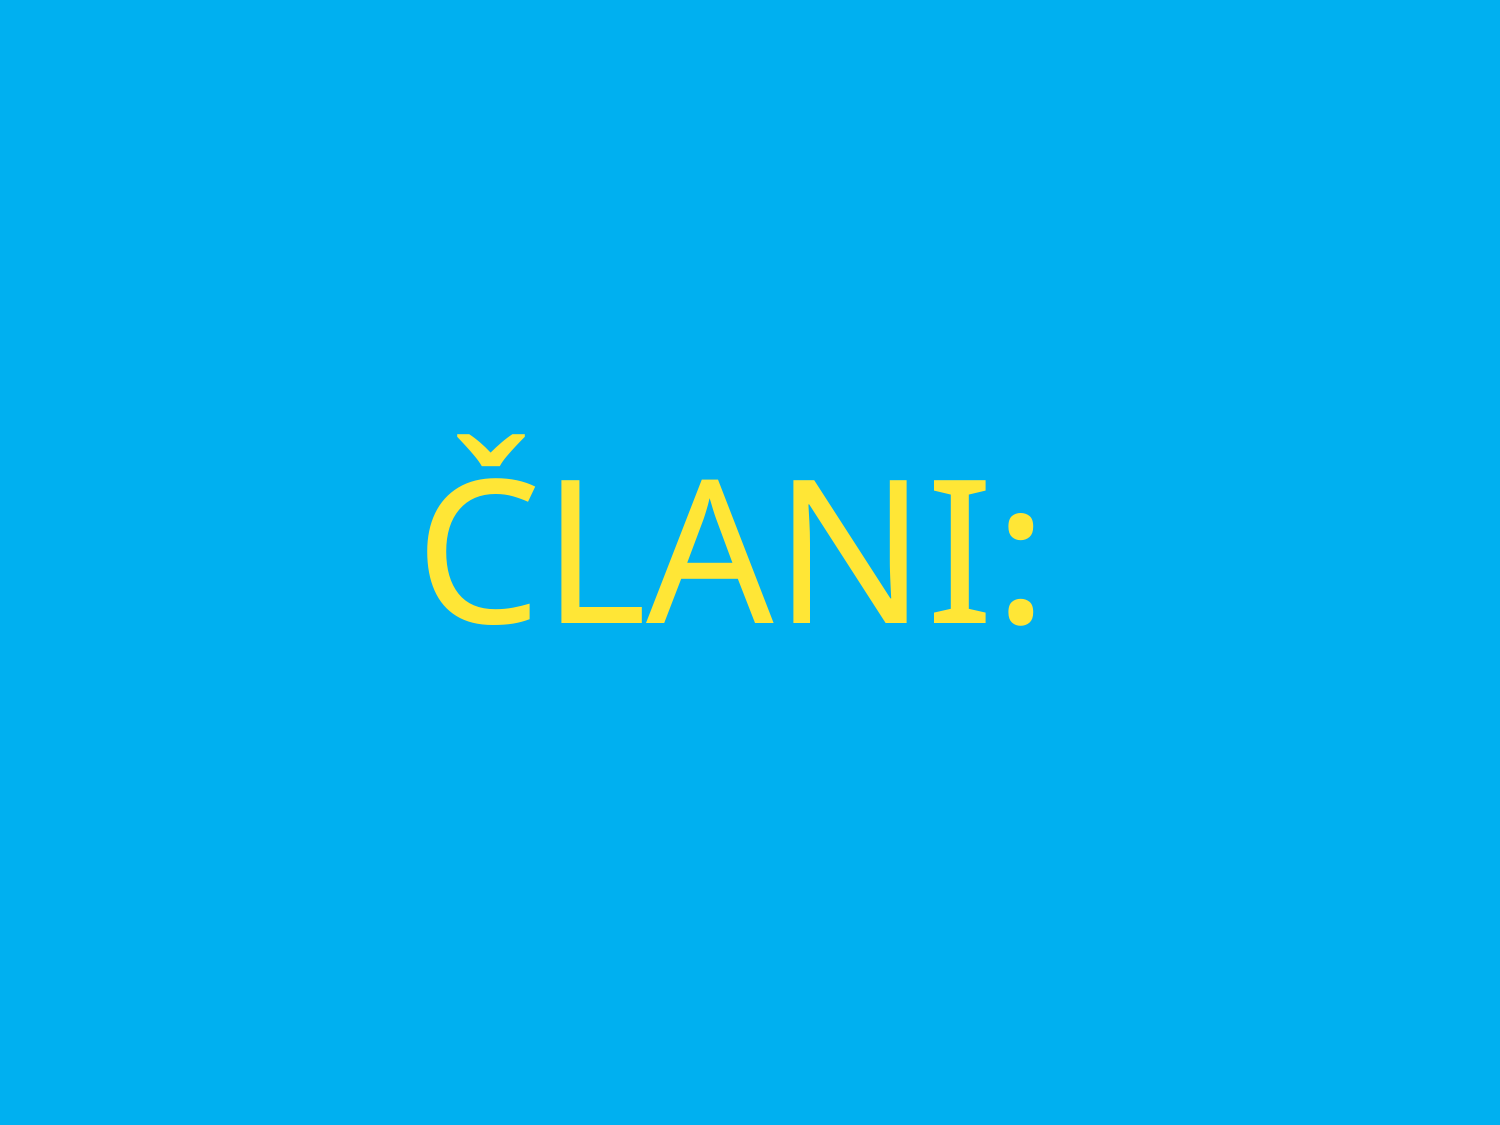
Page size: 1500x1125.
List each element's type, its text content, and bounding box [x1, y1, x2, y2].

list ČLANI: [88, 160, 1317, 780]
